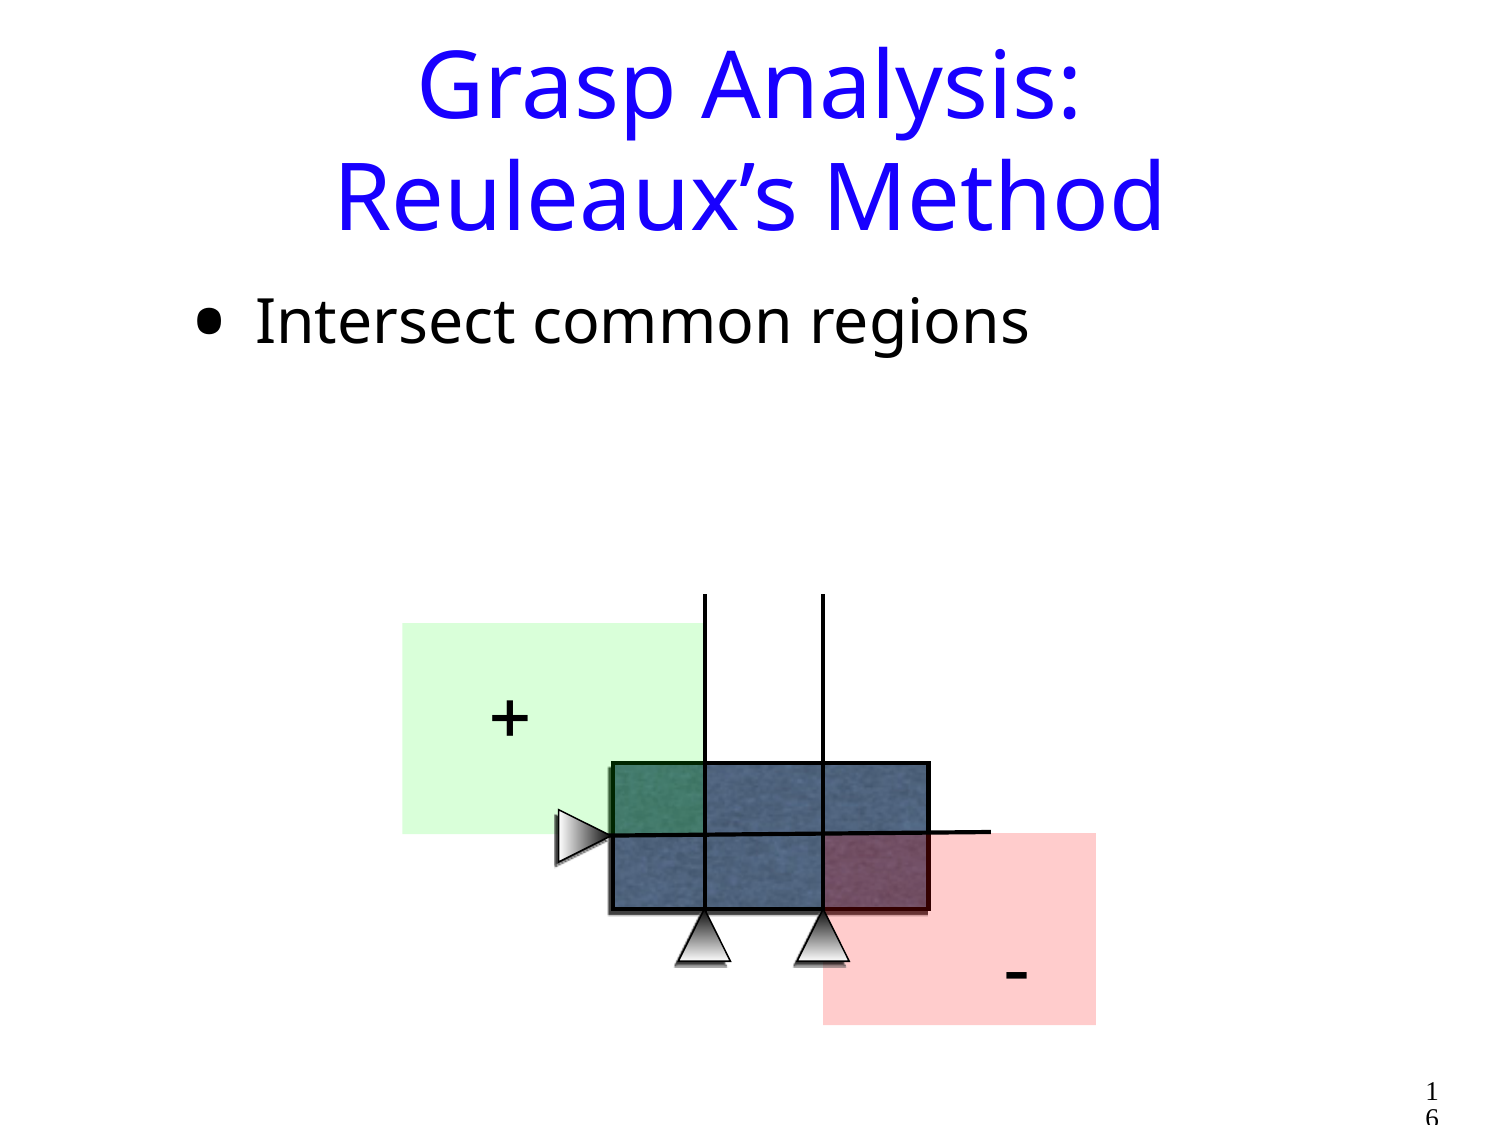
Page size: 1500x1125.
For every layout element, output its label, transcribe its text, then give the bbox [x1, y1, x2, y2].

text_box [707, 763, 821, 832]
text_box [797, 833, 1096, 1026]
title Grasp Analysis: Reuleaux’s Method [146, 21, 1354, 253]
text_box [402, 623, 703, 863]
text_box + [473, 657, 564, 763]
text_box [612, 837, 731, 962]
text_box - [990, 915, 1081, 1020]
text_box [707, 836, 821, 909]
text_box [825, 763, 929, 831]
list Intersect common regions [146, 275, 1354, 1023]
